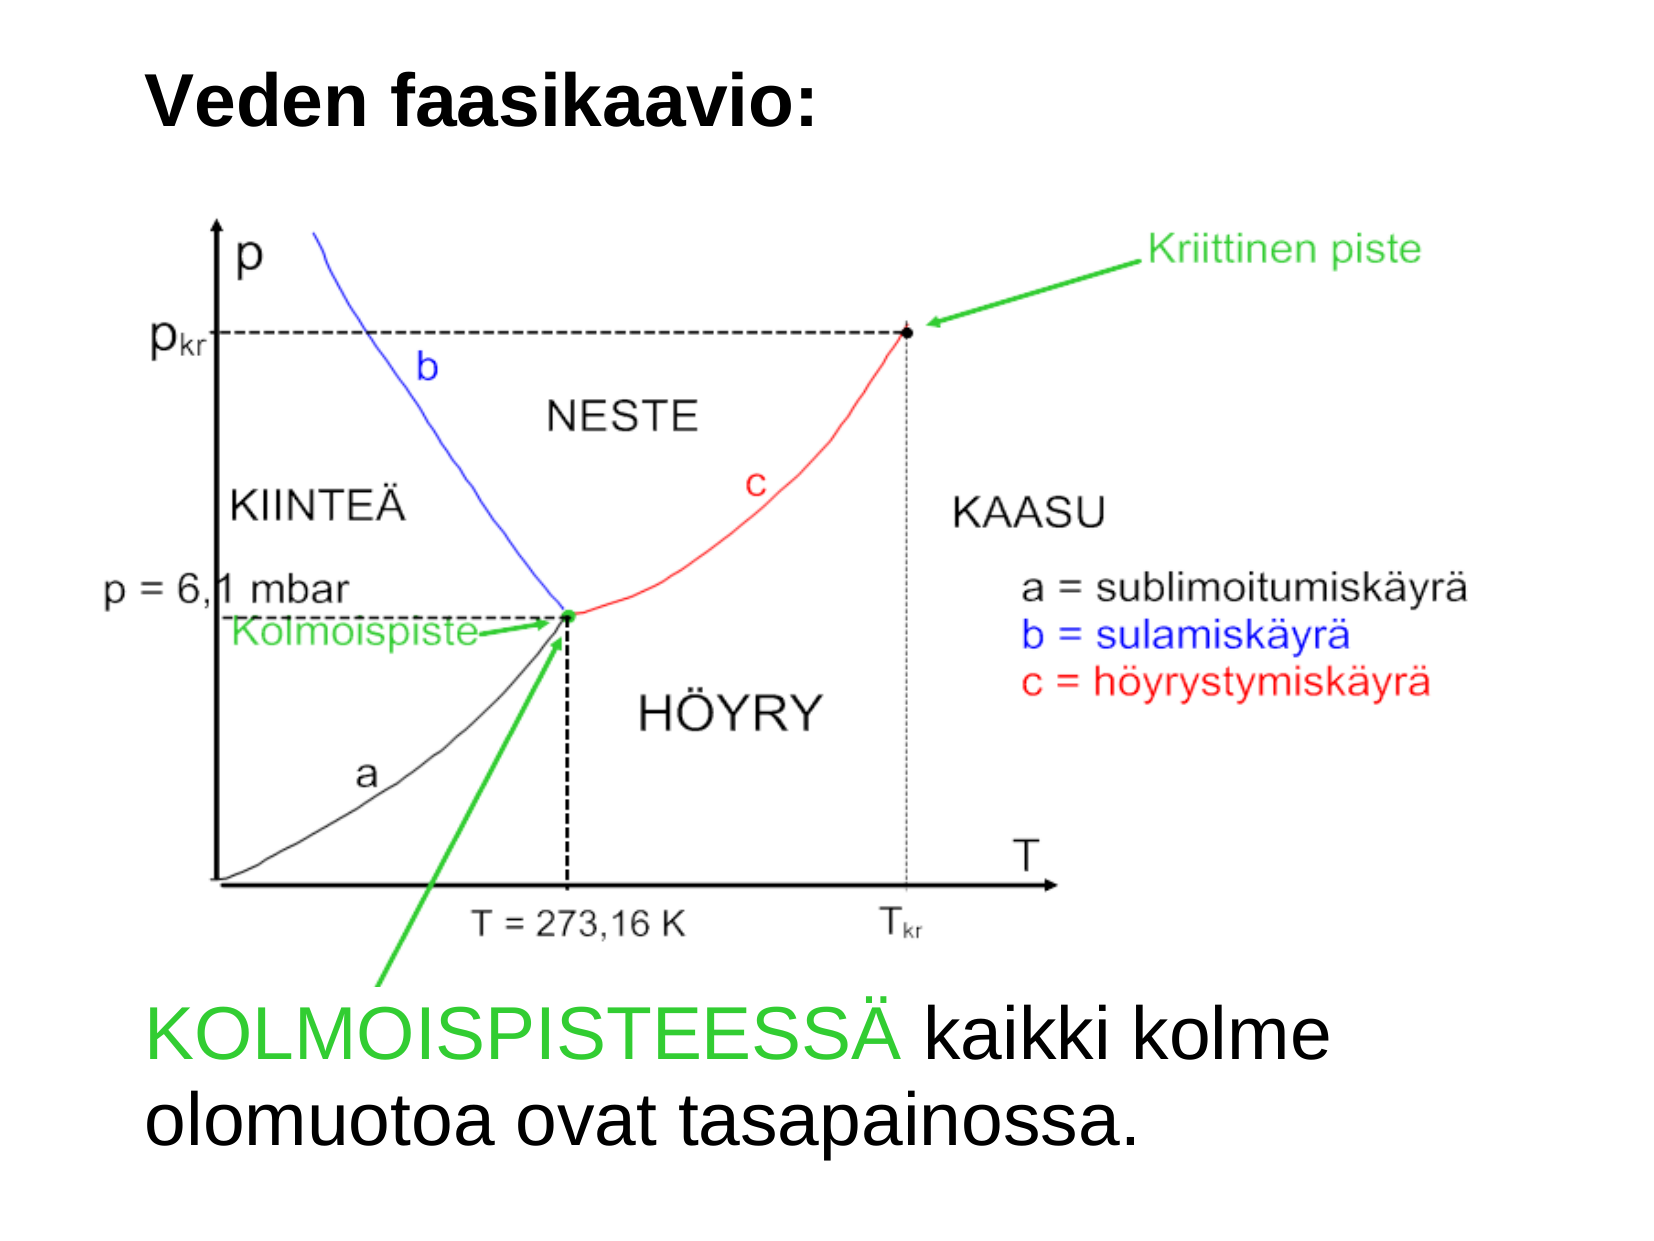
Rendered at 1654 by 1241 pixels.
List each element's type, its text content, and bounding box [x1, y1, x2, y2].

text_box Veden faasikaavio: [129, 47, 1433, 147]
text_box KOLMOISPISTEESSÄ kaikki kolme olomuotoa ovat tasapainossa. [129, 987, 1368, 1166]
picture [82, 188, 1496, 987]
